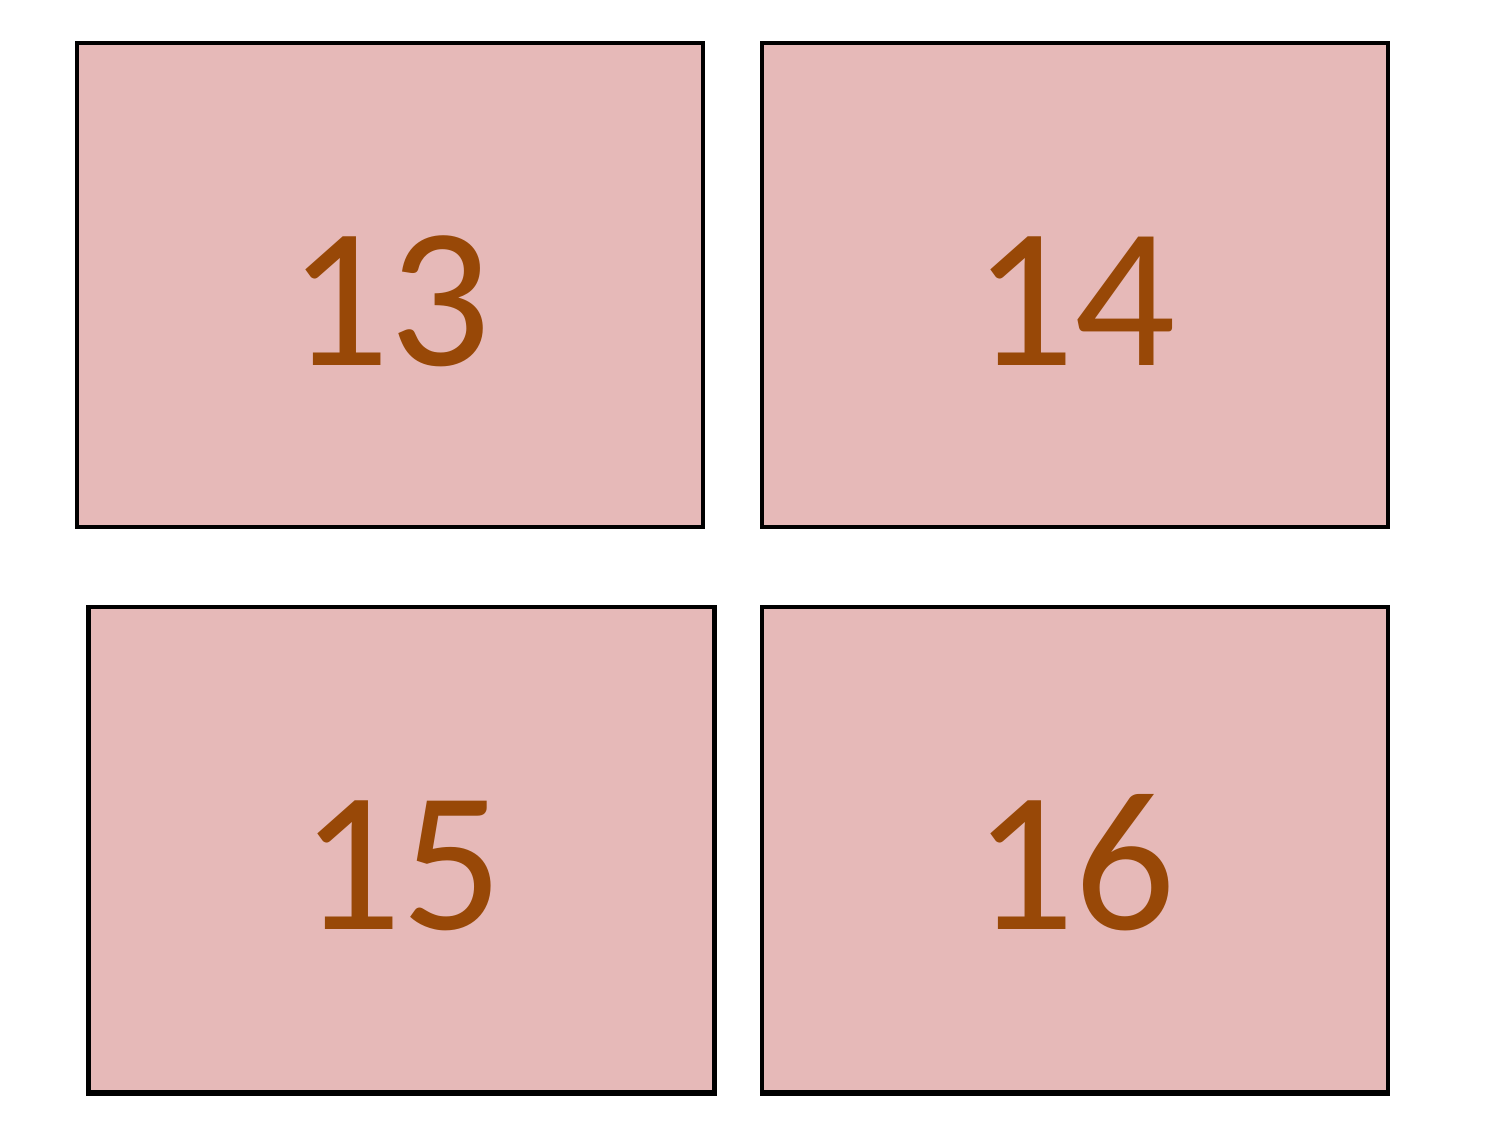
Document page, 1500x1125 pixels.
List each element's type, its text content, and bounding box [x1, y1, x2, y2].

text_box 15 [88, 607, 715, 1092]
text_box 13 [76, 42, 703, 528]
text_box 16 [761, 607, 1388, 1092]
text_box 14 [761, 42, 1388, 528]
